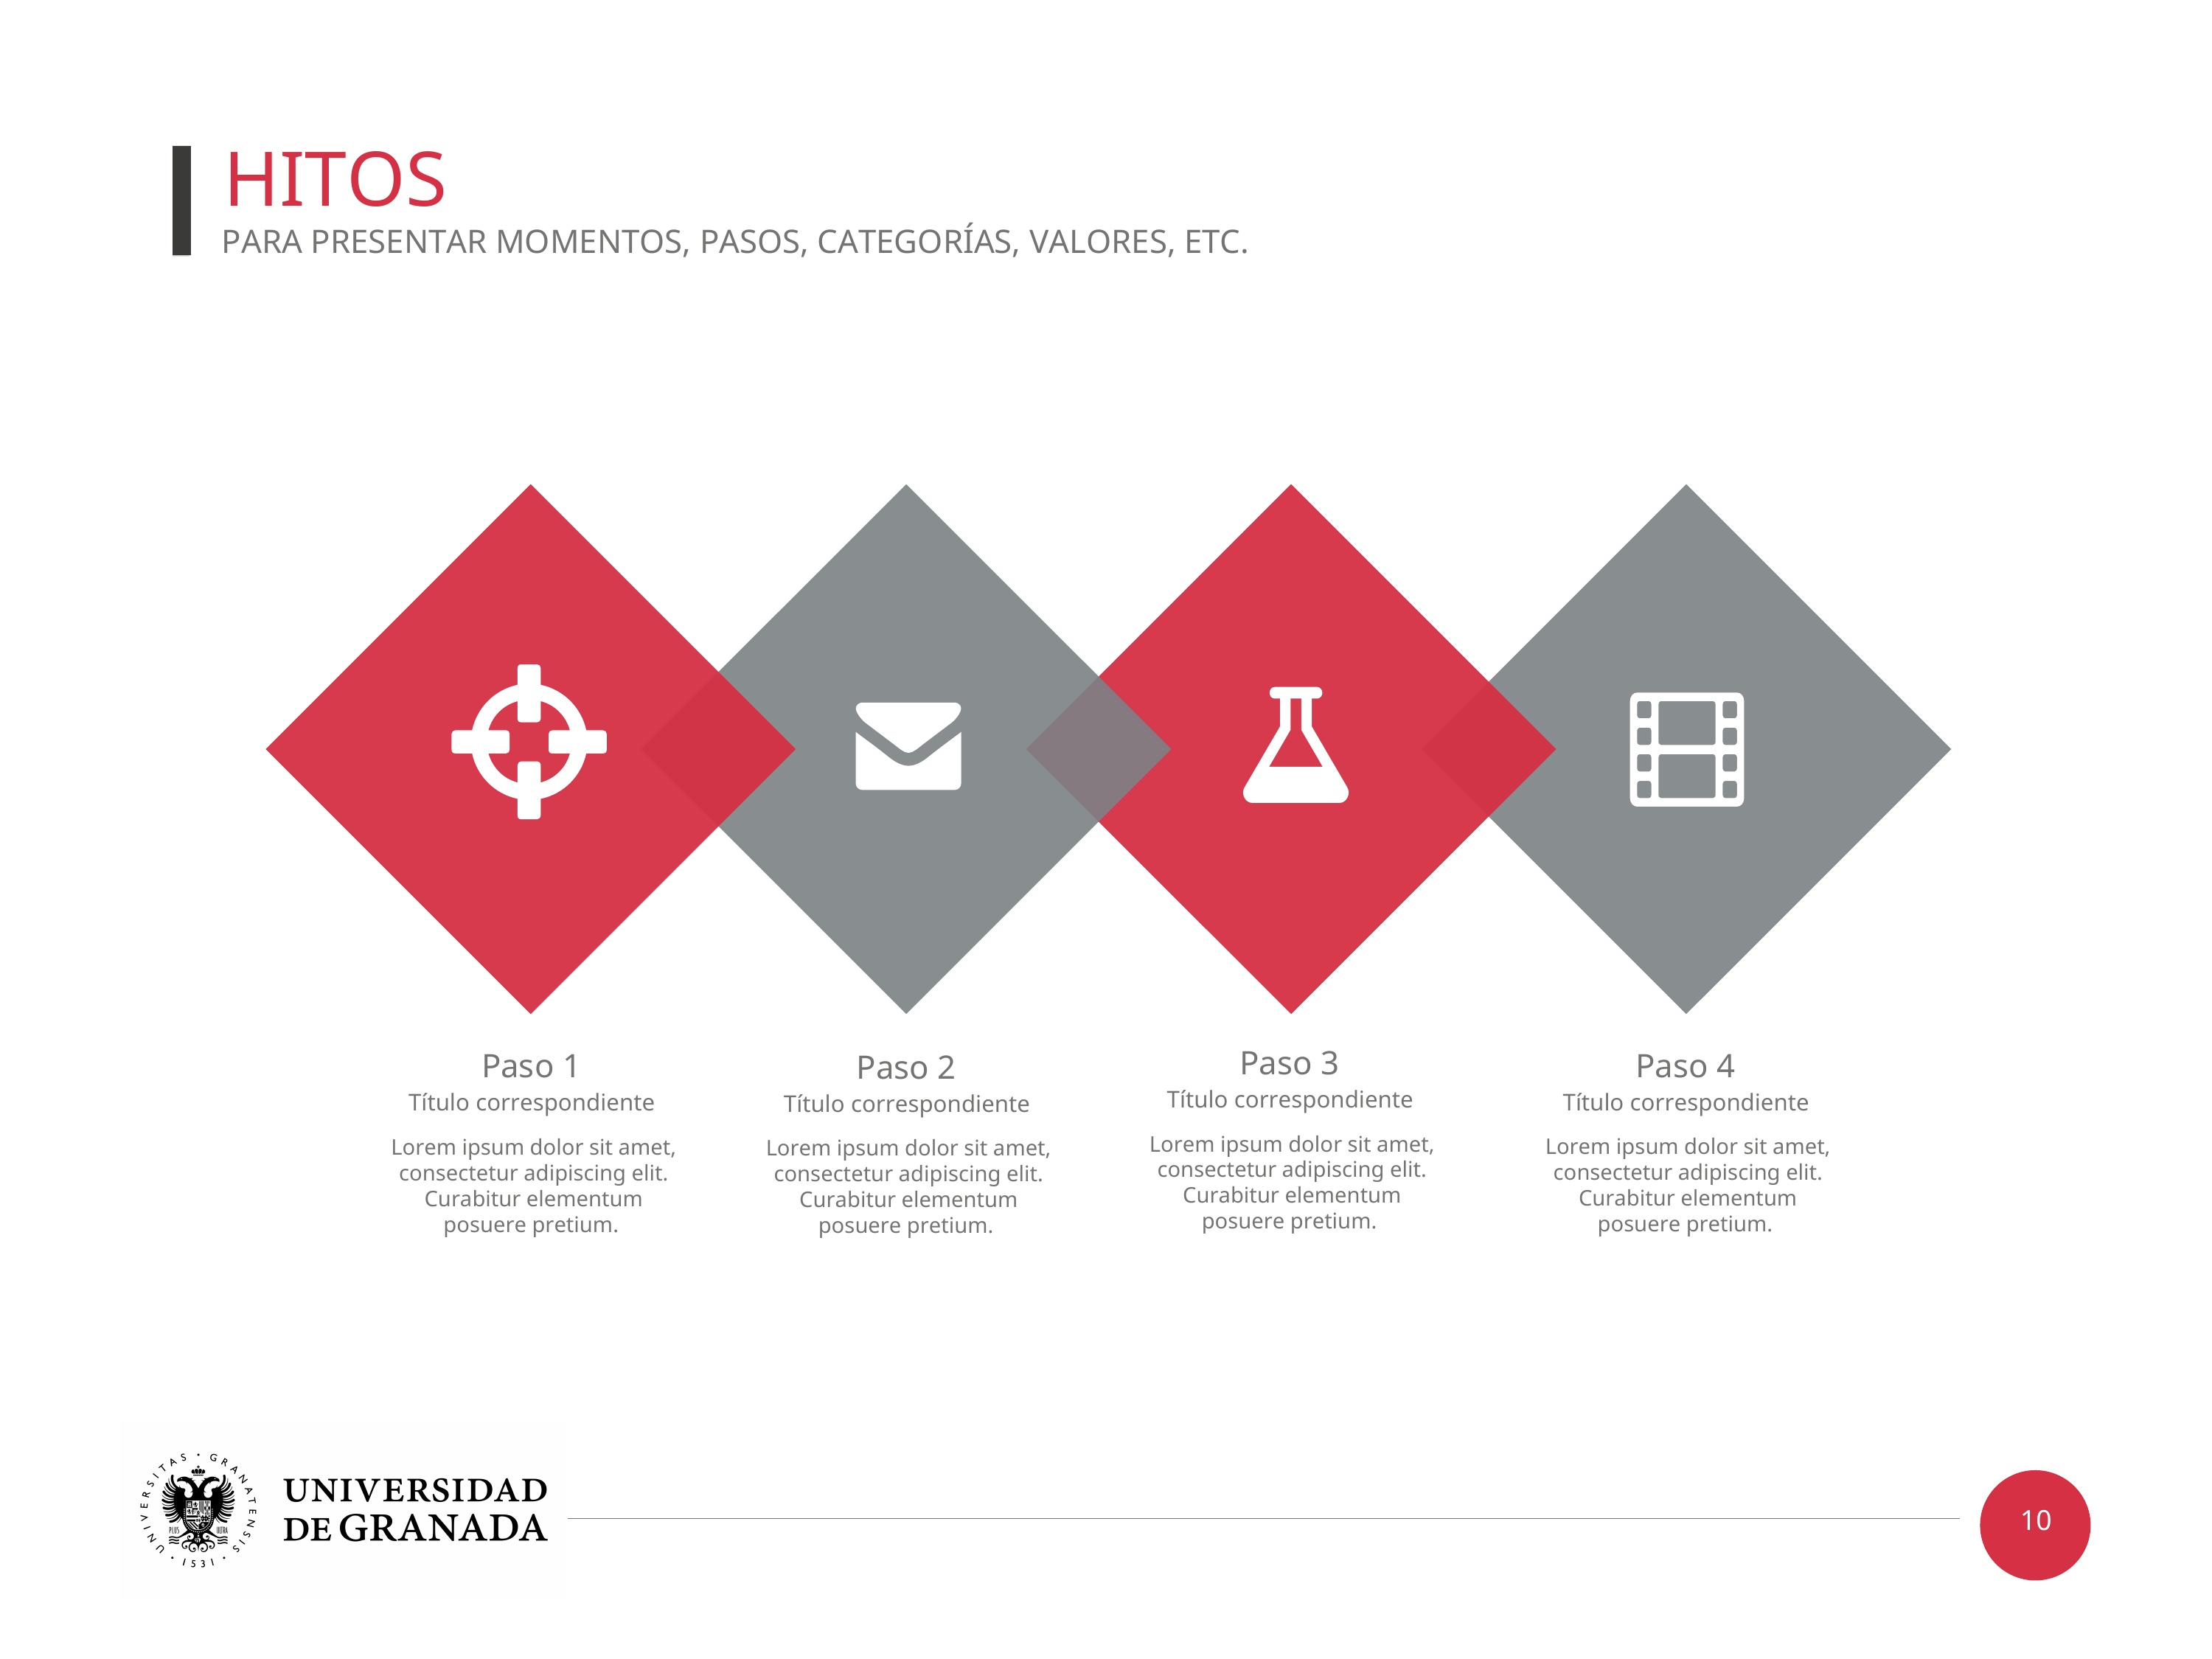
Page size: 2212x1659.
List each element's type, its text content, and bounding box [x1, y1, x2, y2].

text_box Lorem ipsum dolor sit amet, consectetur adipiscing elit. Curabitur elementum posuere pretium. [757, 1134, 1060, 1252]
text_box Lorem ipsum dolor sit amet, consectetur adipiscing elit. Curabitur elementum posuere pretium. [382, 1133, 686, 1251]
text_box Paso 4 [1524, 1045, 1847, 1079]
text_box Título correspondiente [388, 1088, 676, 1113]
text_box Lorem ipsum dolor sit amet, consectetur adipiscing elit. Curabitur elementum posuere pretium. [1140, 1130, 1444, 1248]
text_box Paso 3 [1128, 1042, 1451, 1076]
text_box PARA PRESENTAR MOMENTOS, PASOS, CATEGORÍAS, VALORES, ETC. [210, 215, 2061, 266]
text_box Lorem ipsum dolor sit amet, consectetur adipiscing elit. Curabitur elementum posuere pretium. [1536, 1133, 1840, 1251]
text_box Título correspondiente [1542, 1087, 1831, 1113]
text_box Paso 1 [369, 1045, 693, 1079]
text_box Título correspondiente [762, 1088, 1051, 1115]
text_box HITOS [212, 125, 2063, 227]
text_box [265, 484, 1952, 1015]
picture [120, 1421, 568, 1600]
text_box Título correspondiente [1146, 1084, 1435, 1110]
text_box [173, 145, 191, 256]
text_box Paso 2 [745, 1046, 1068, 1080]
